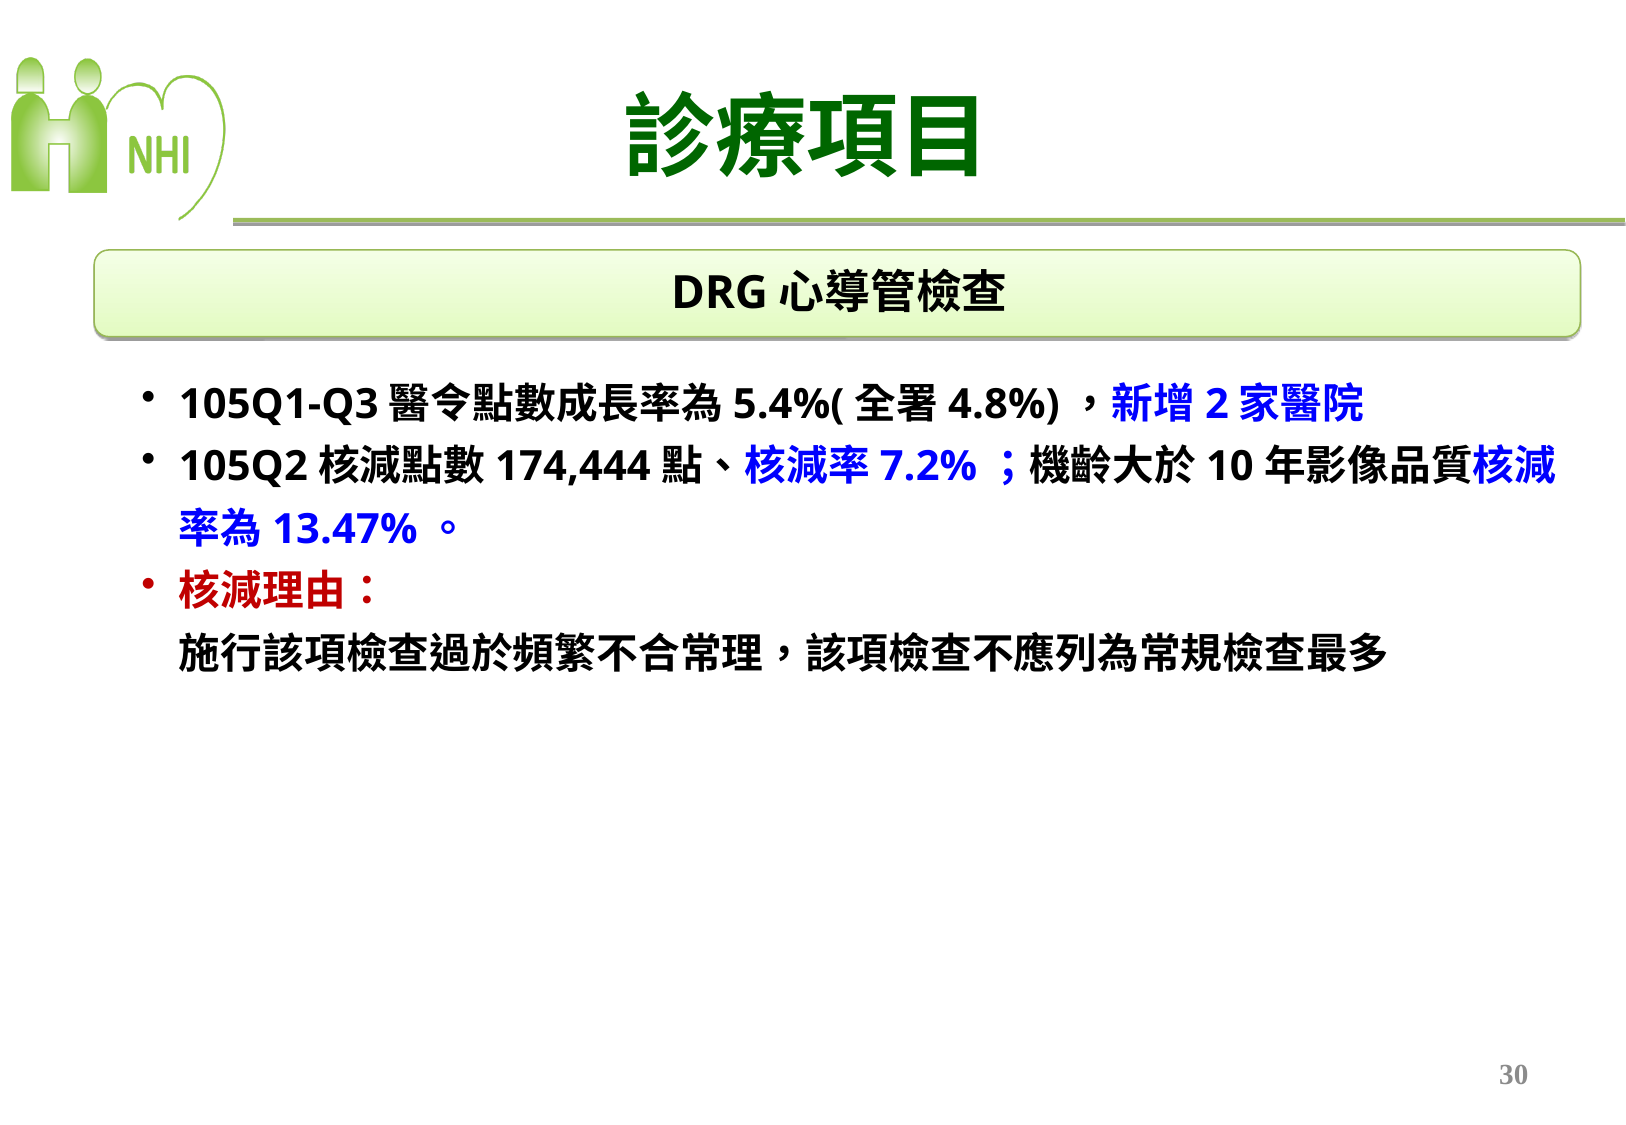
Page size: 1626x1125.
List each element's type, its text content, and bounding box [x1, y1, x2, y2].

picture [0, 42, 233, 233]
title 診療項目 [81, 45, 1534, 220]
slide_number <編號> [1164, 1042, 1544, 1103]
text_box 105Q1-Q3醫令點數成長率為5.4%(全署4.8%)，新增2家醫院 105Q2核減點數174,444點、核減率7.2%；機齡大於10年影像品質核減率為13.47%。 核減理由： 施行該項檢查過於頻繁不合常理，該項檢查不應列為常規檢查最多 [94, 349, 1581, 691]
text_box DRG心導管檢查 [94, 249, 1581, 337]
